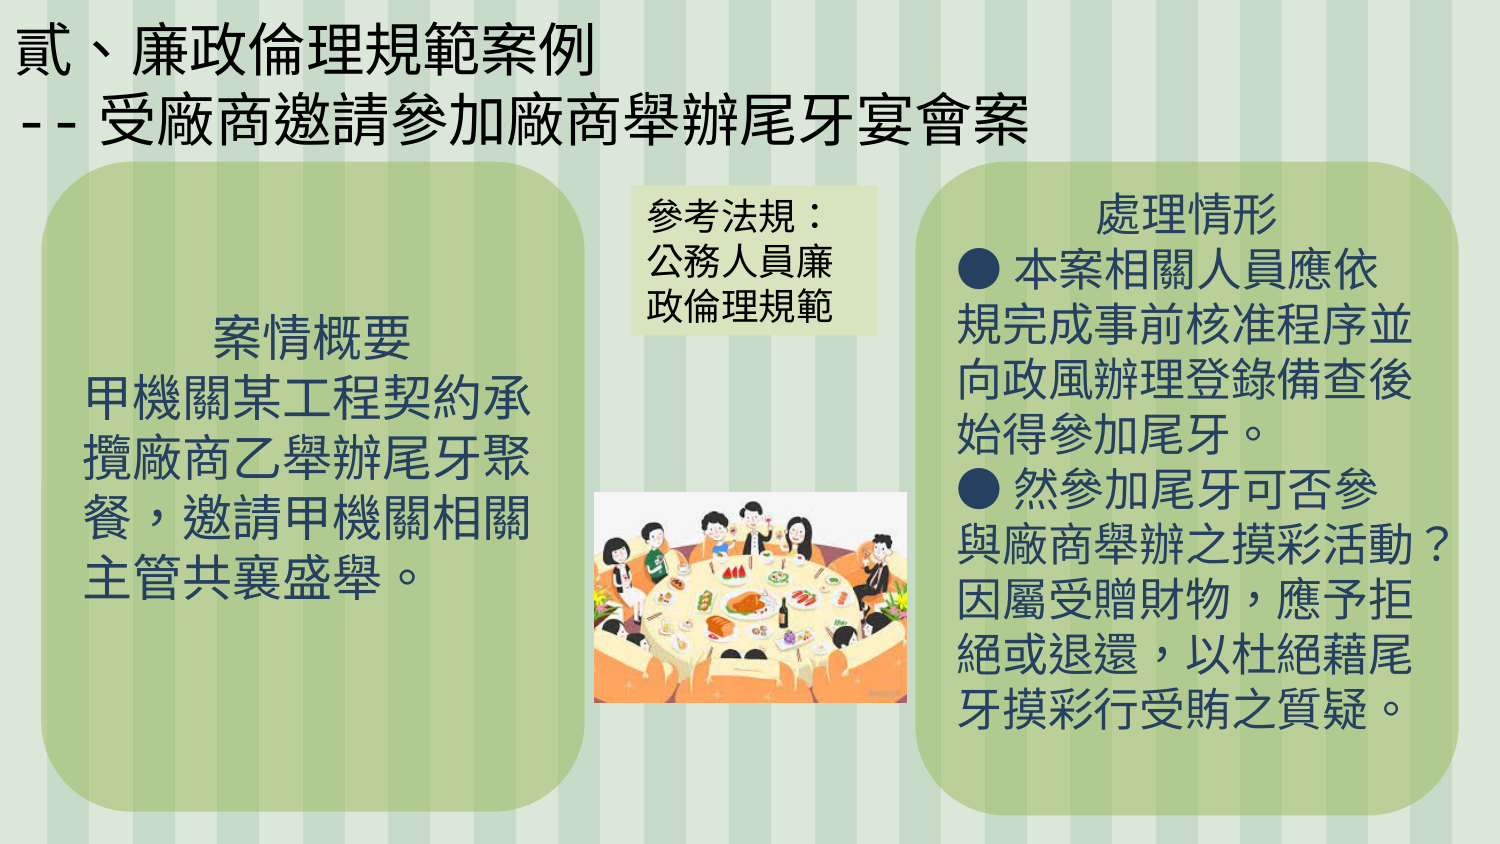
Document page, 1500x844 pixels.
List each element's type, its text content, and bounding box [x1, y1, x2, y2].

text_box 參考法規：公務人員廉政倫理規範 [631, 185, 878, 336]
text_box 處理情形 ●本案相關人員應依規完成事前核准程序並向政風辦理登錄備查後始得參加尾牙。 ●然參加尾牙可否參與廠商舉辦之摸彩活動？因屬受贈財物，應予拒絕或退還，以杜絕藉尾牙摸彩行受賄之質疑。 [915, 161, 1459, 816]
text_box 貳、廉政倫理規範案例 --受廠商邀請參加廠商舉辦尾牙宴會案 [0, 5, 1310, 161]
text_box 案情概要 甲機關某工程契約承攬廠商乙舉辦尾牙聚餐，邀請甲機關相關主管共襄盛舉。 [41, 161, 585, 812]
picture [0, 0, 1500, 844]
